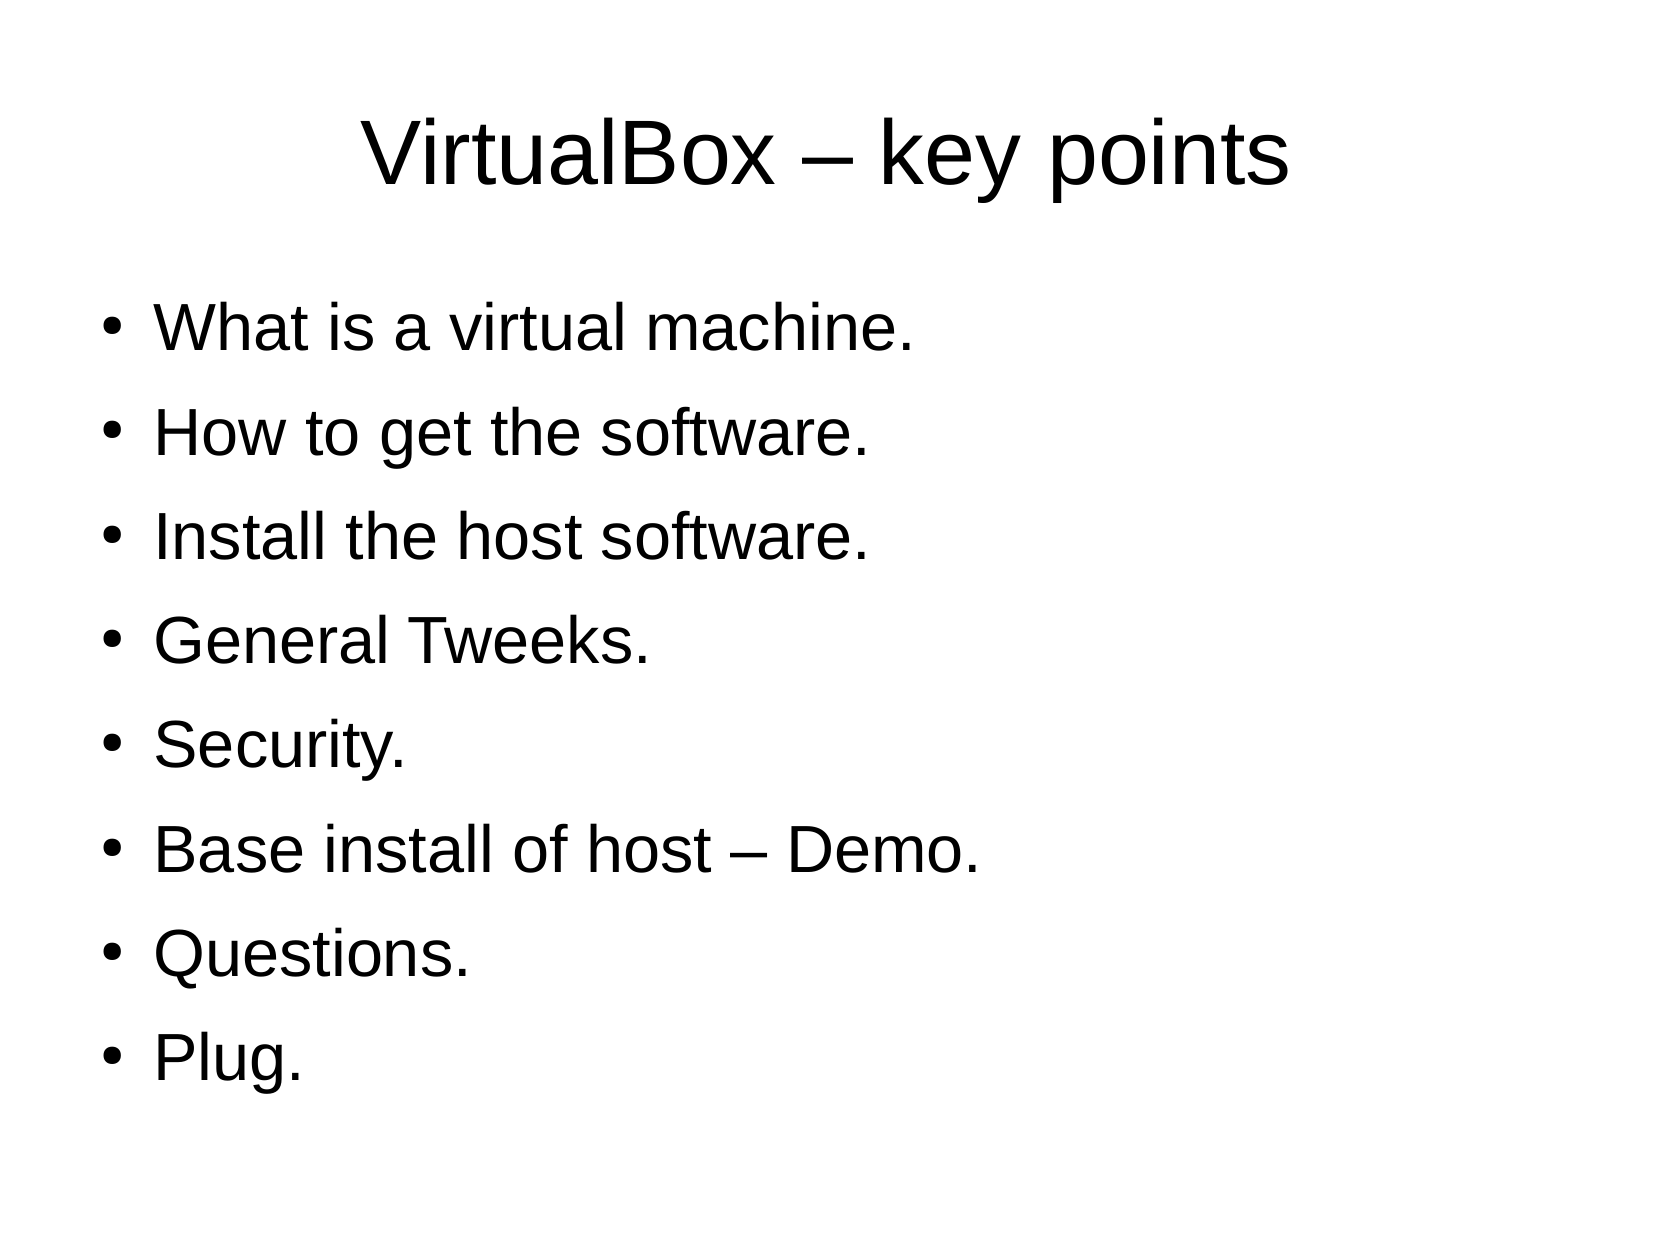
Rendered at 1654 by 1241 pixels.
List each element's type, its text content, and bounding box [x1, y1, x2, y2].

list What is a virtual machine. How to get the software. Install the host software. General Tweeks. Security. Base install of host – Demo. Questions. Plug. [82, 290, 1571, 1109]
title VirtualBox – key points [82, 49, 1571, 257]
